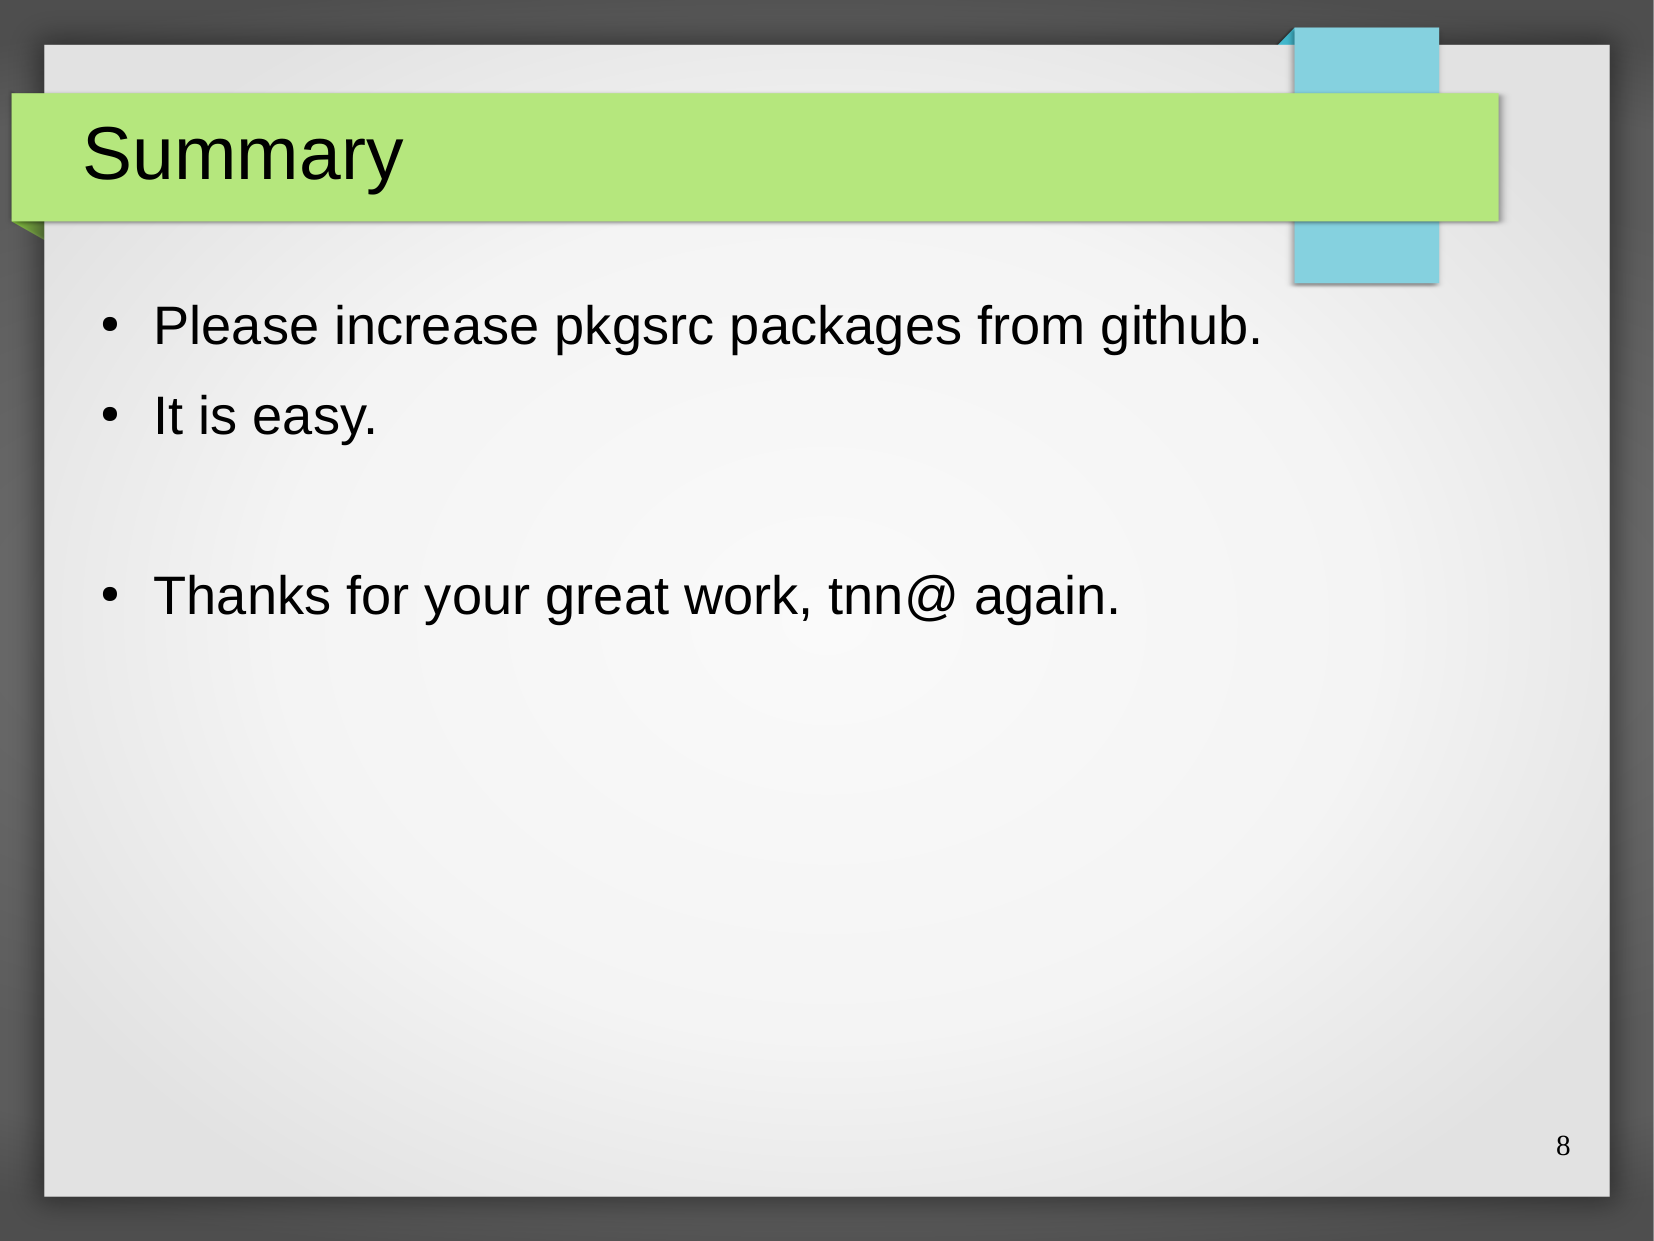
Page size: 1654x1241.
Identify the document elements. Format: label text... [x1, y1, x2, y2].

list Please increase pkgsrc packages from github. It is easy. Thanks for your great work, tnn@ again. [82, 295, 1571, 1015]
title Summary [82, 94, 1264, 213]
picture [0, 0, 1654, 1241]
